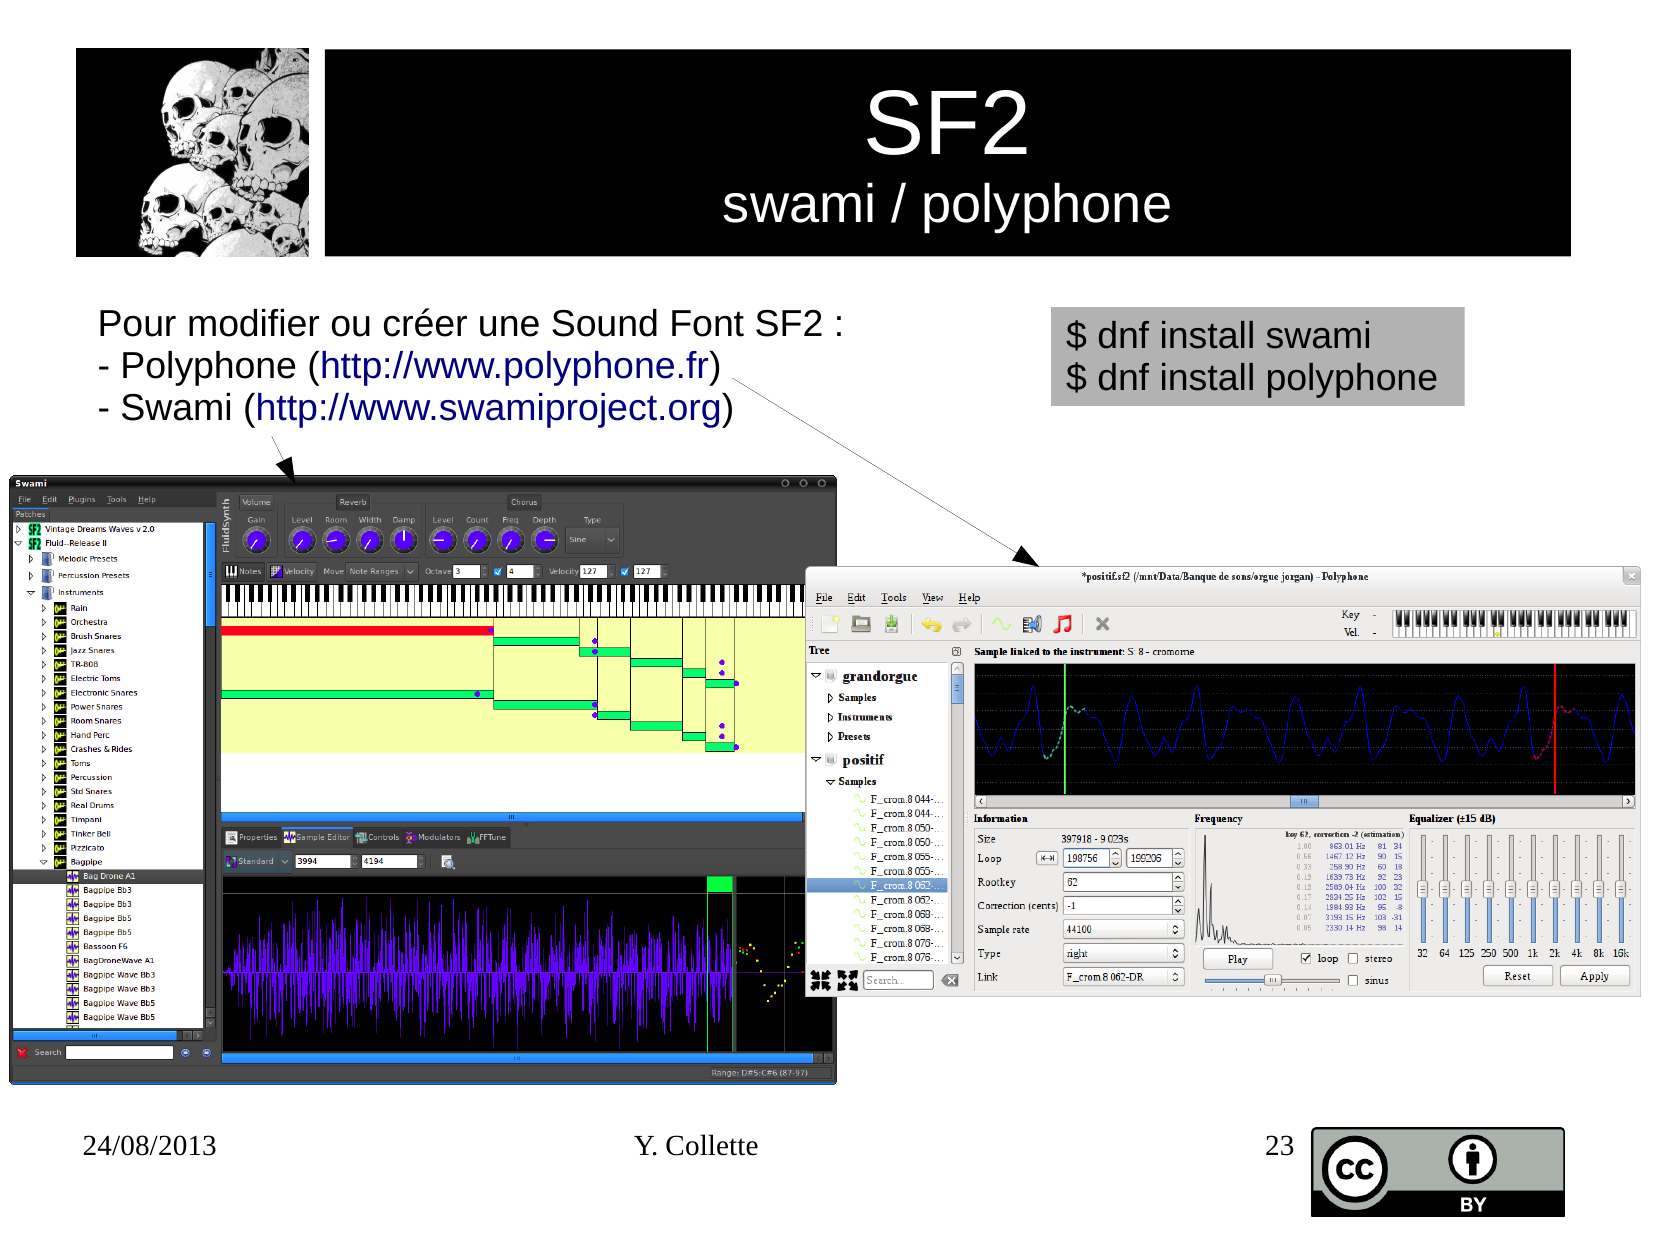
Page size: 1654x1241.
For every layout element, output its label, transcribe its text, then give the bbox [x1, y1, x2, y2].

picture [76, 48, 309, 257]
picture [9, 475, 1641, 1085]
text_box Pour modifier ou créer une Sound Font SF2 : - Polyphone (http://www.polyphone.fr) - Swami (http://www.swamiproject.org) [82, 295, 898, 437]
title SF2 swami / polyphone [324, 49, 1571, 257]
text_box $ dnf install swami $ dnf install polyphone [1051, 307, 1465, 406]
picture [1311, 1127, 1565, 1217]
